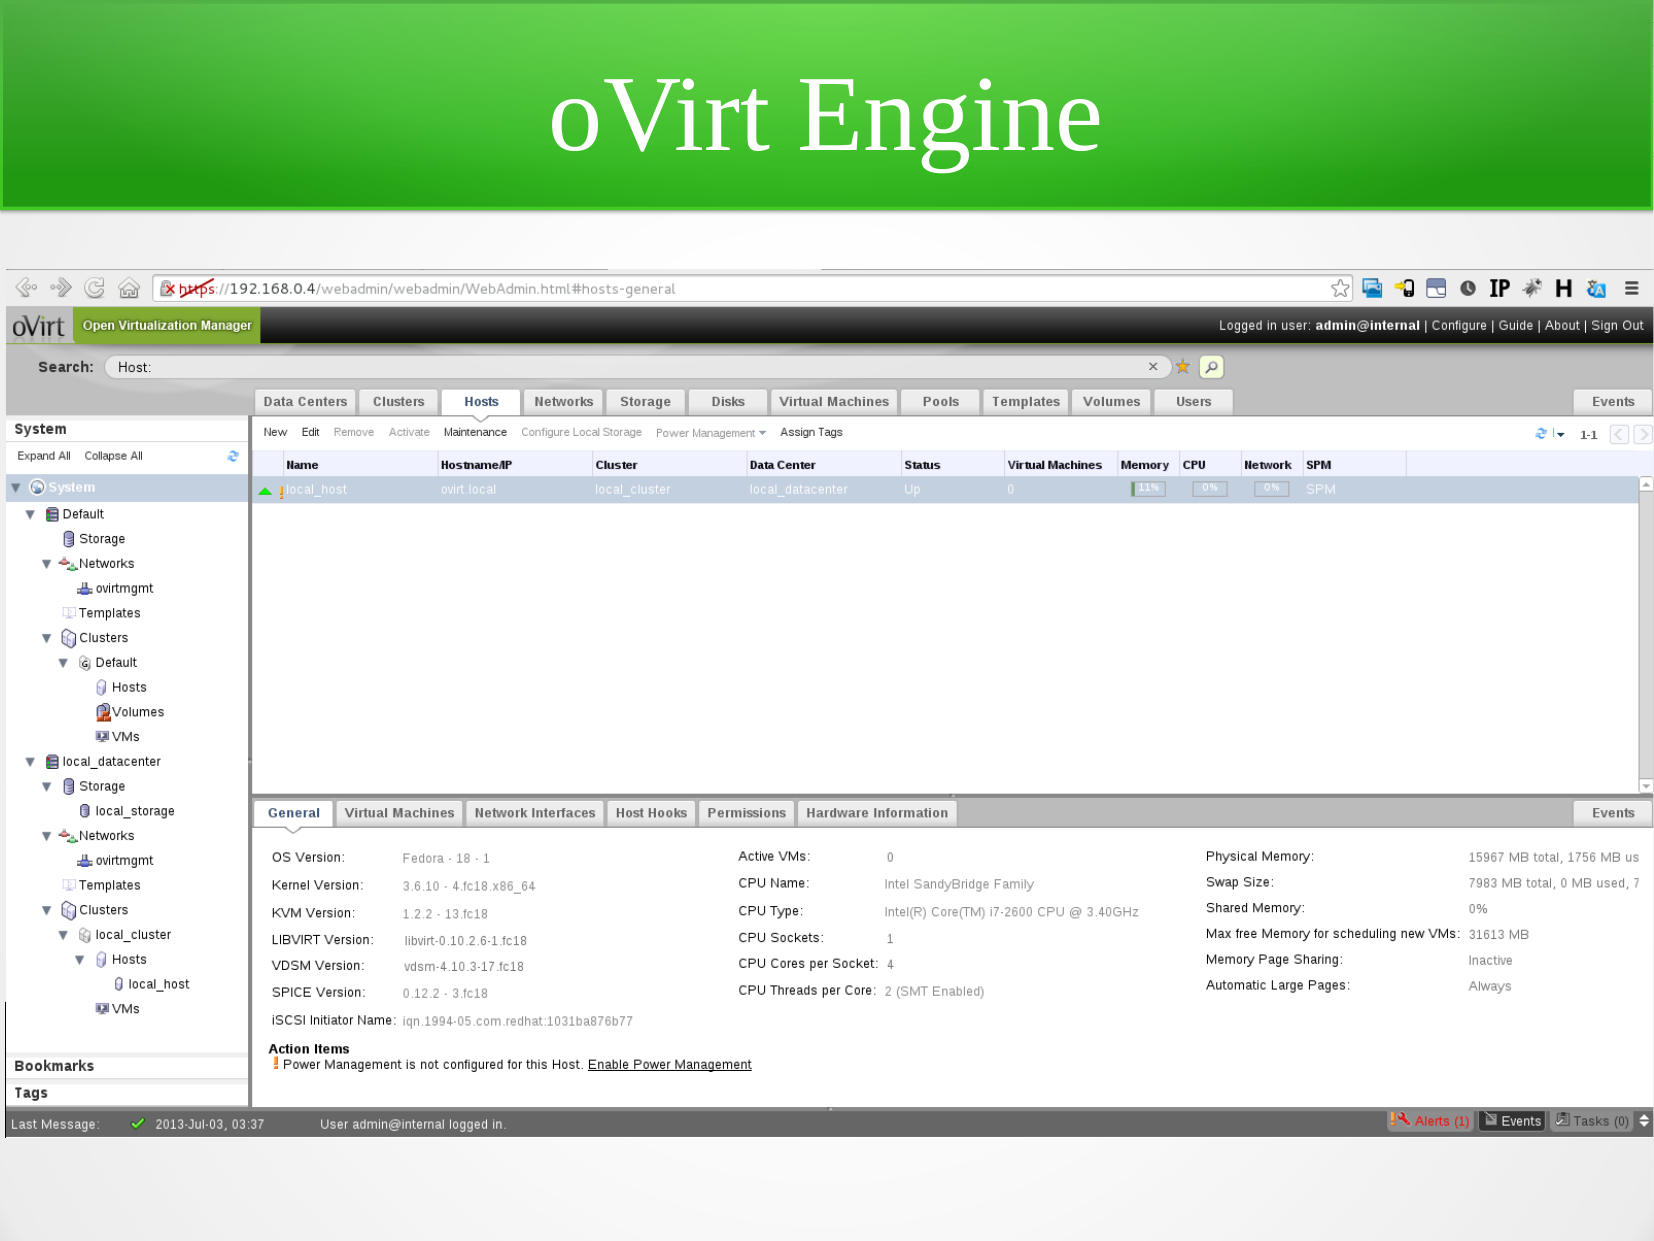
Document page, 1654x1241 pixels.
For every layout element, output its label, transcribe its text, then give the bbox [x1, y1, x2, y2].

picture [5, 269, 1654, 1138]
title oVirt Engine [82, 49, 1571, 179]
